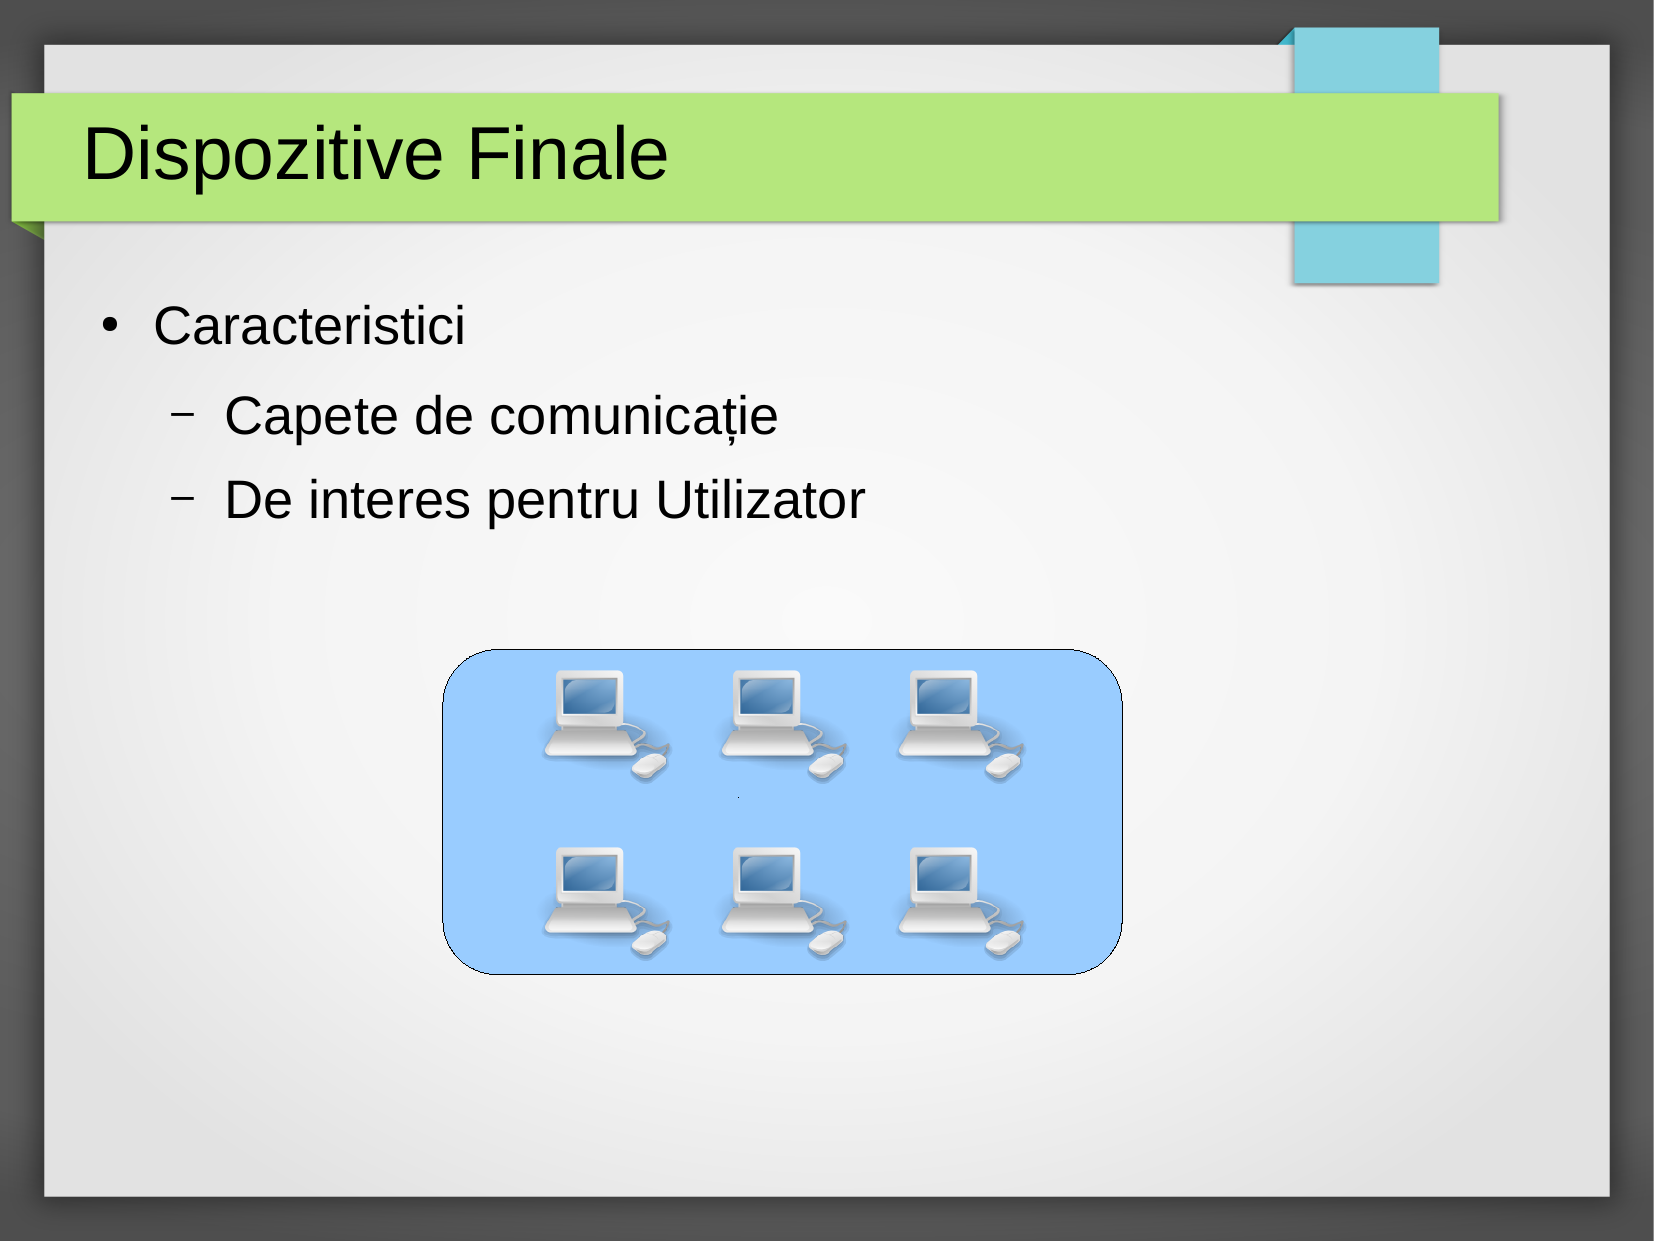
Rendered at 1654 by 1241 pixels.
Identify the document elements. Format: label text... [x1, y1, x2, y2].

picture [0, 0, 1654, 1241]
title Dispozitive Finale [82, 94, 1264, 213]
list Caracteristici Capete de comunicație De interes pentru Utilizator [82, 295, 1571, 1015]
